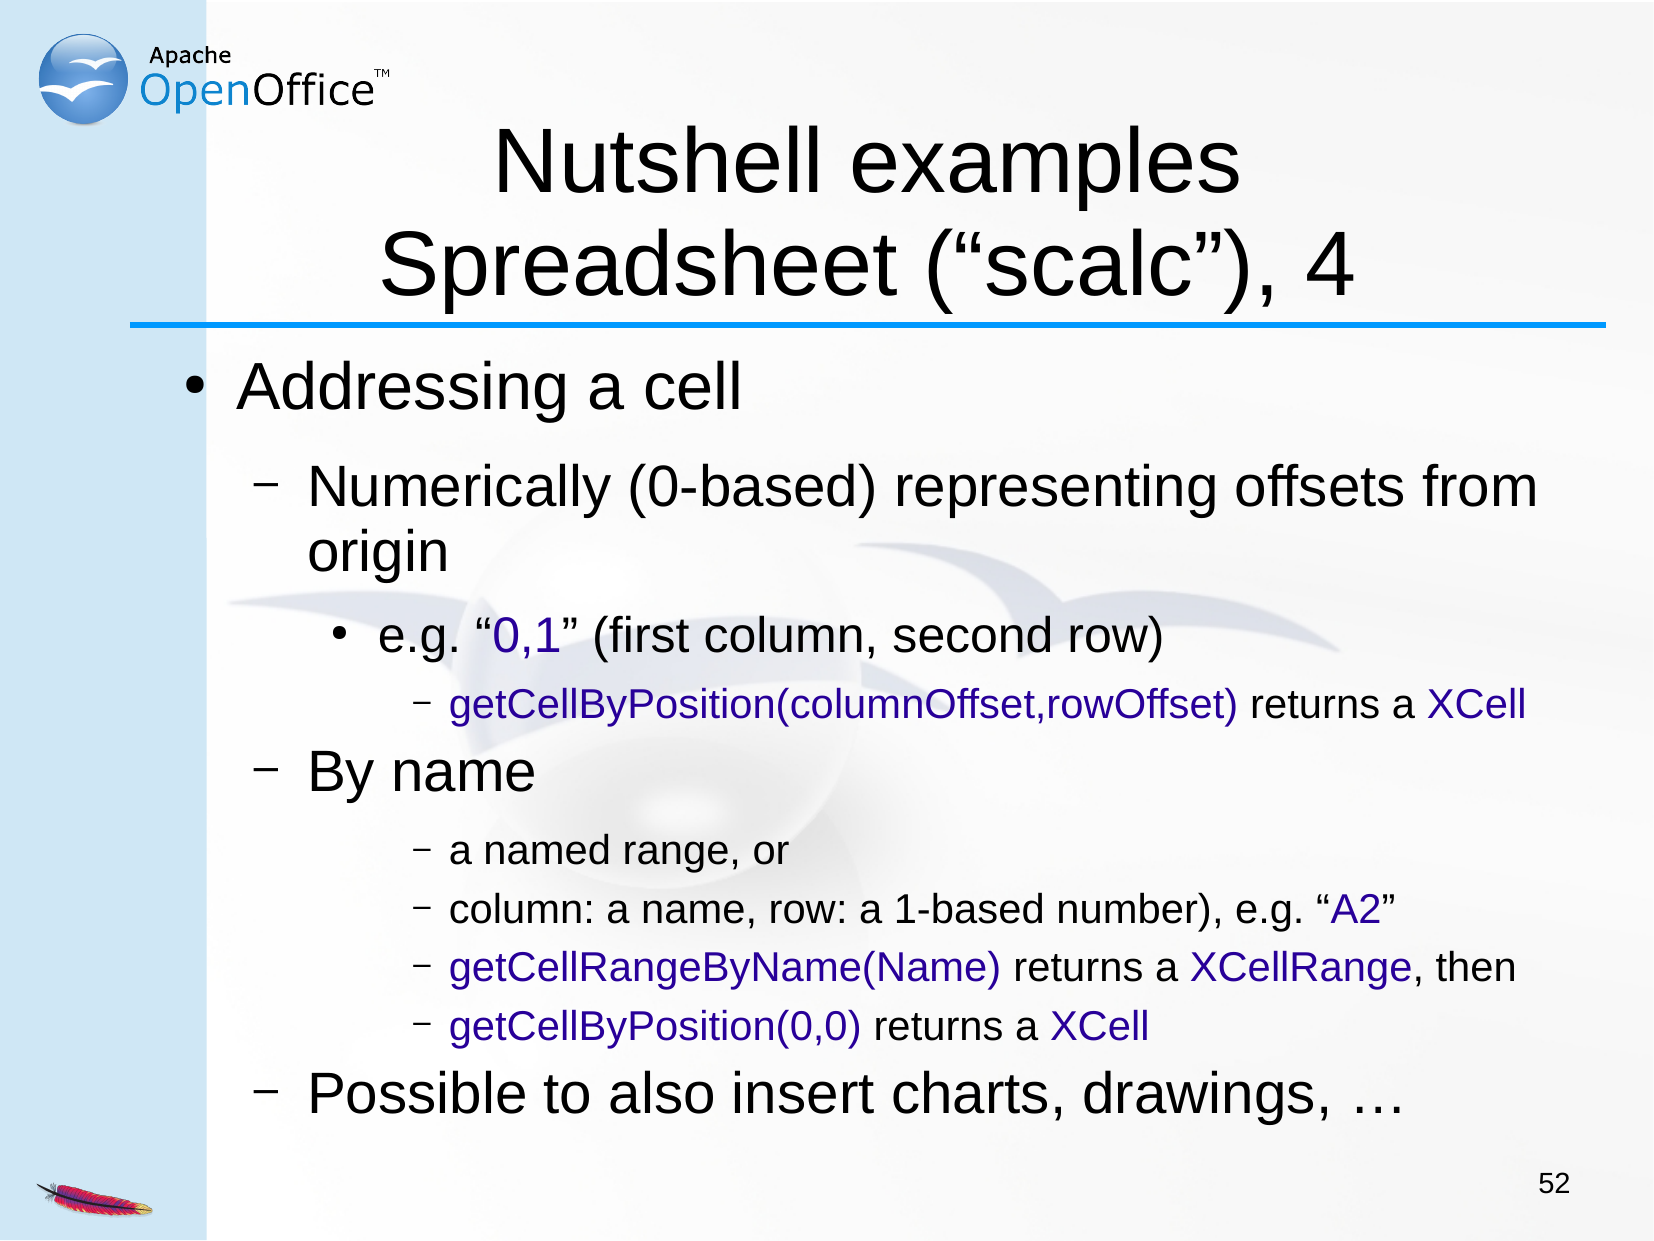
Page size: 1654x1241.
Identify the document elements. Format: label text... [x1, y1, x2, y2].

picture [35, 2, 1654, 1241]
title Nutshell examples Spreadsheet (“scalc”), 4 [165, 108, 1571, 316]
picture [35, 1181, 154, 1219]
list Addressing a cell Numerically (0-based) representing offsets from origin e.g. “0,1” (first column, second row) getCellByPosition(columnOffset,rowOffset) returns a XCell By name a named range, or column: a name, row: a 1-based number), e.g. “A2” getCellRangeByName(Name) returns a XCellRange, then getCellByPosition(0,0) returns a XCell Possible to also insert charts, drawings, … [165, 349, 1571, 1168]
